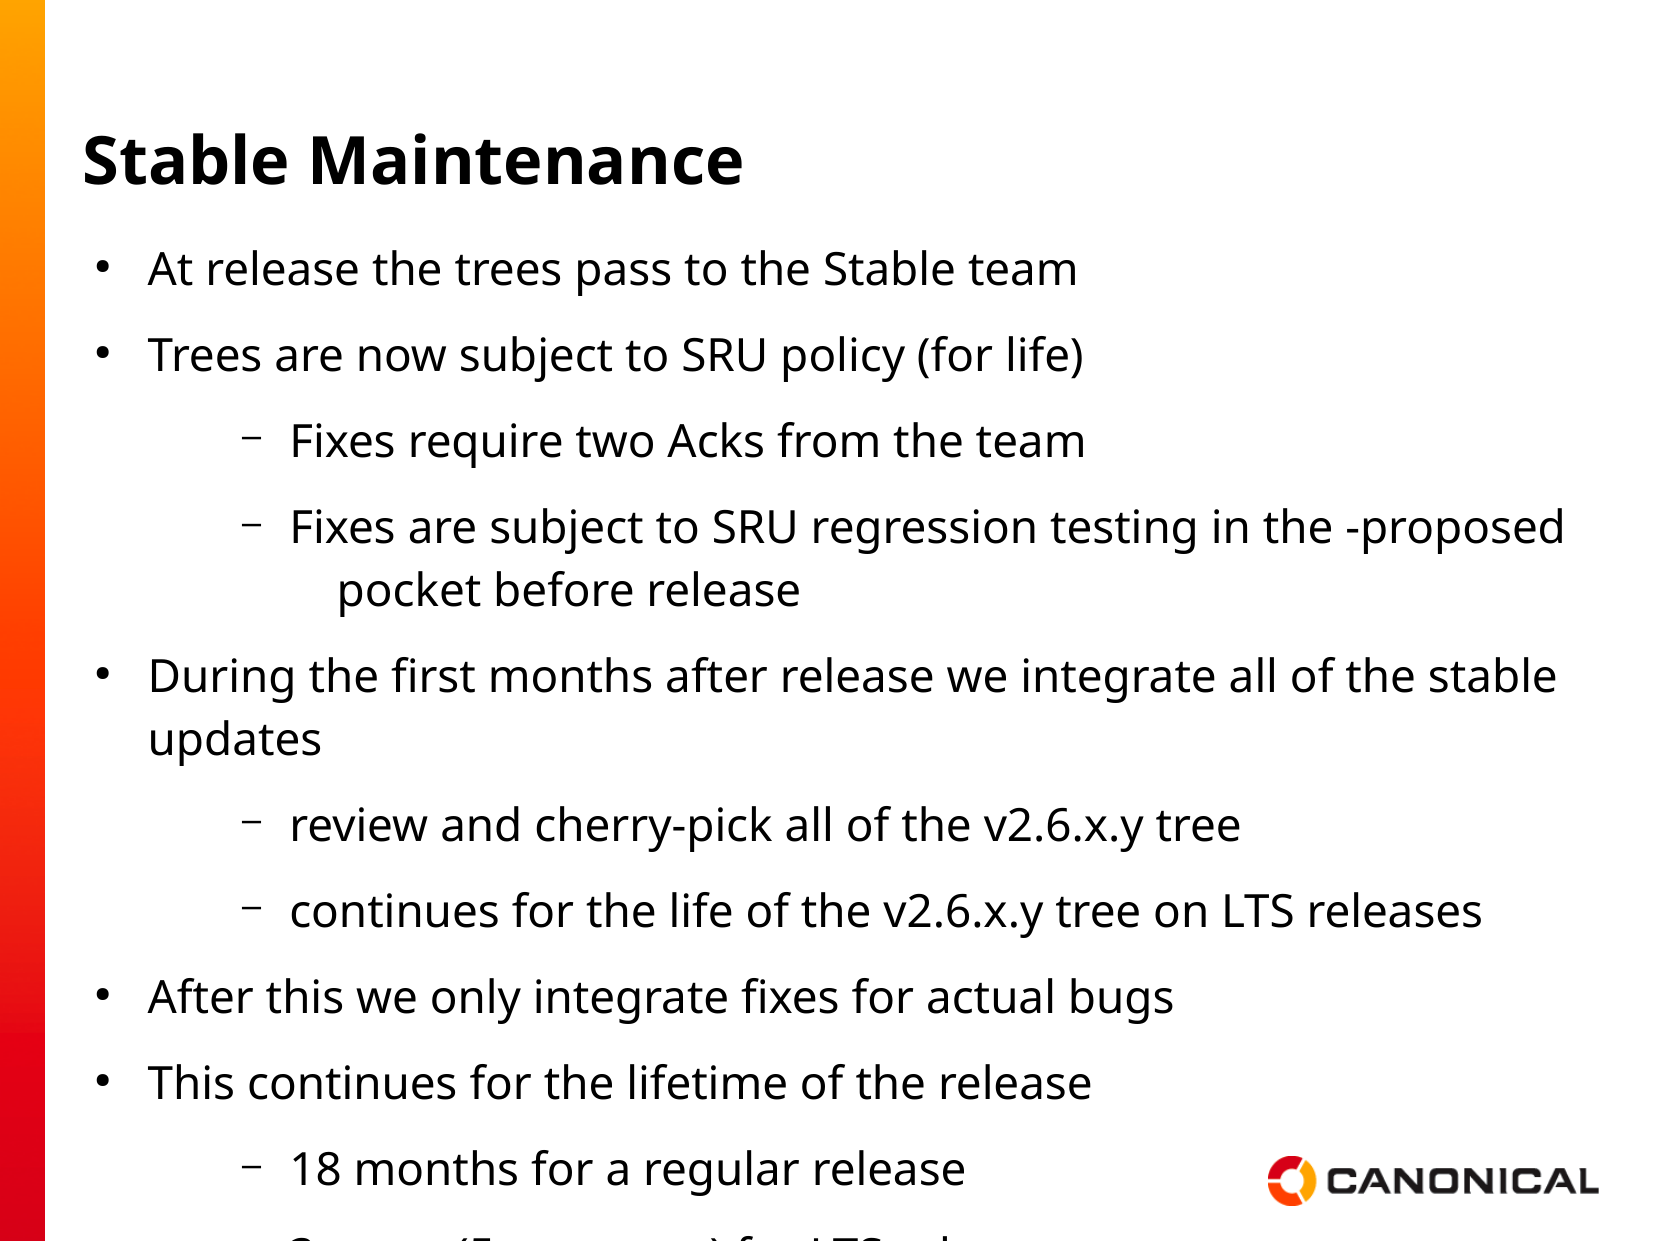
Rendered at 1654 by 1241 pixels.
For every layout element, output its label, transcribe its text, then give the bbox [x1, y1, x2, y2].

picture [1589, 1156, 1599, 1206]
picture [0, 0, 45, 1241]
title Stable Maintenance [82, 62, 1571, 236]
list At release the trees pass to the Stable team Trees are now subject to SRU policy (for life) Fixes require two Acks from the team Fixes are subject to SRU regression testing in the -proposed pocket before release During the first months after release we integrate all of the stable updates review and cherry-pick all of the v2.6.x.y tree continues for the life of the v2.6.x.y tree on LTS releases After this we only integrate fixes for actual bugs This continues for the lifetime of the release 18 months for a regular release 3 years (5 on server) for LTS releases [76, 236, 1589, 1241]
